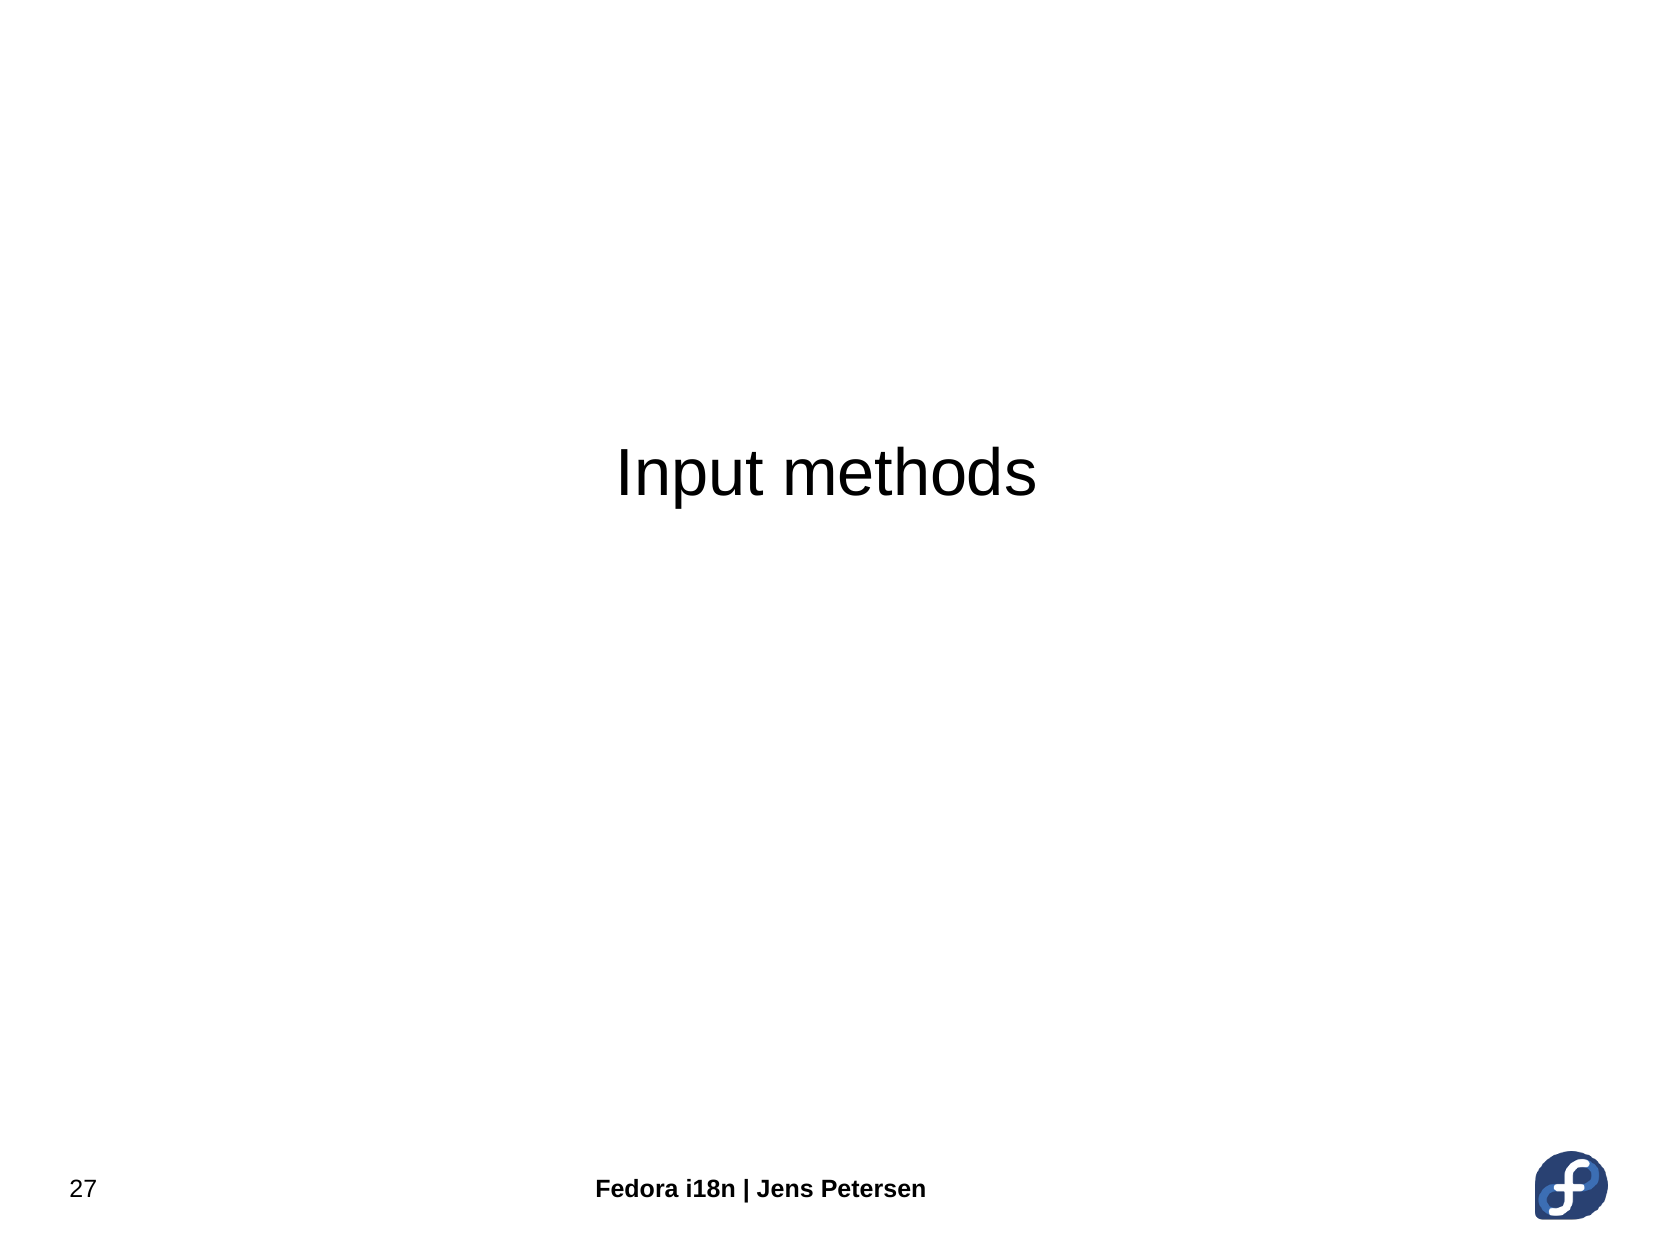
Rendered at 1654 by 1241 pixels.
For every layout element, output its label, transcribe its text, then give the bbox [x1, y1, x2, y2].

picture [1529, 1146, 1613, 1224]
subtitle Input methods [82, 37, 1571, 907]
